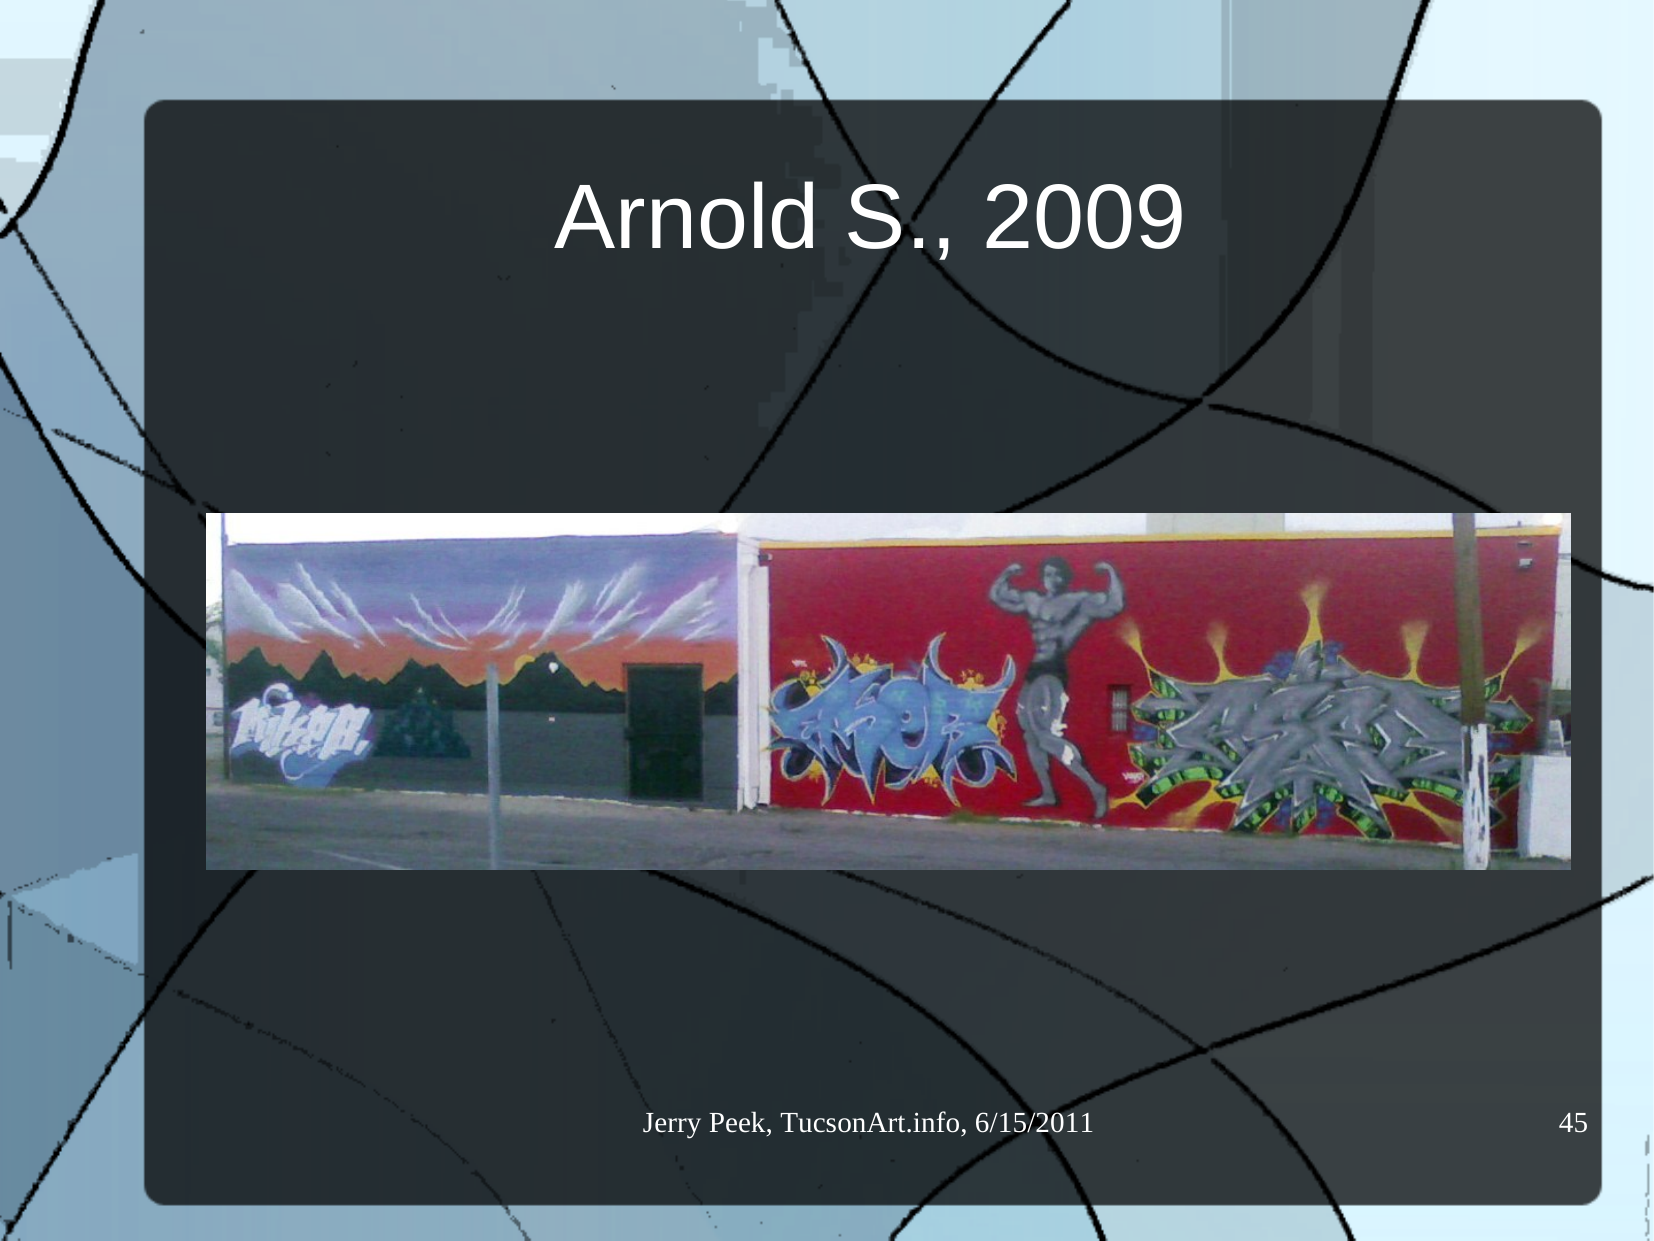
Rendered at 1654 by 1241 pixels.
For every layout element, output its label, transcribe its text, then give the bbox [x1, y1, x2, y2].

title Arnold S., 2009 [159, 108, 1583, 325]
picture [0, 0, 1654, 1241]
